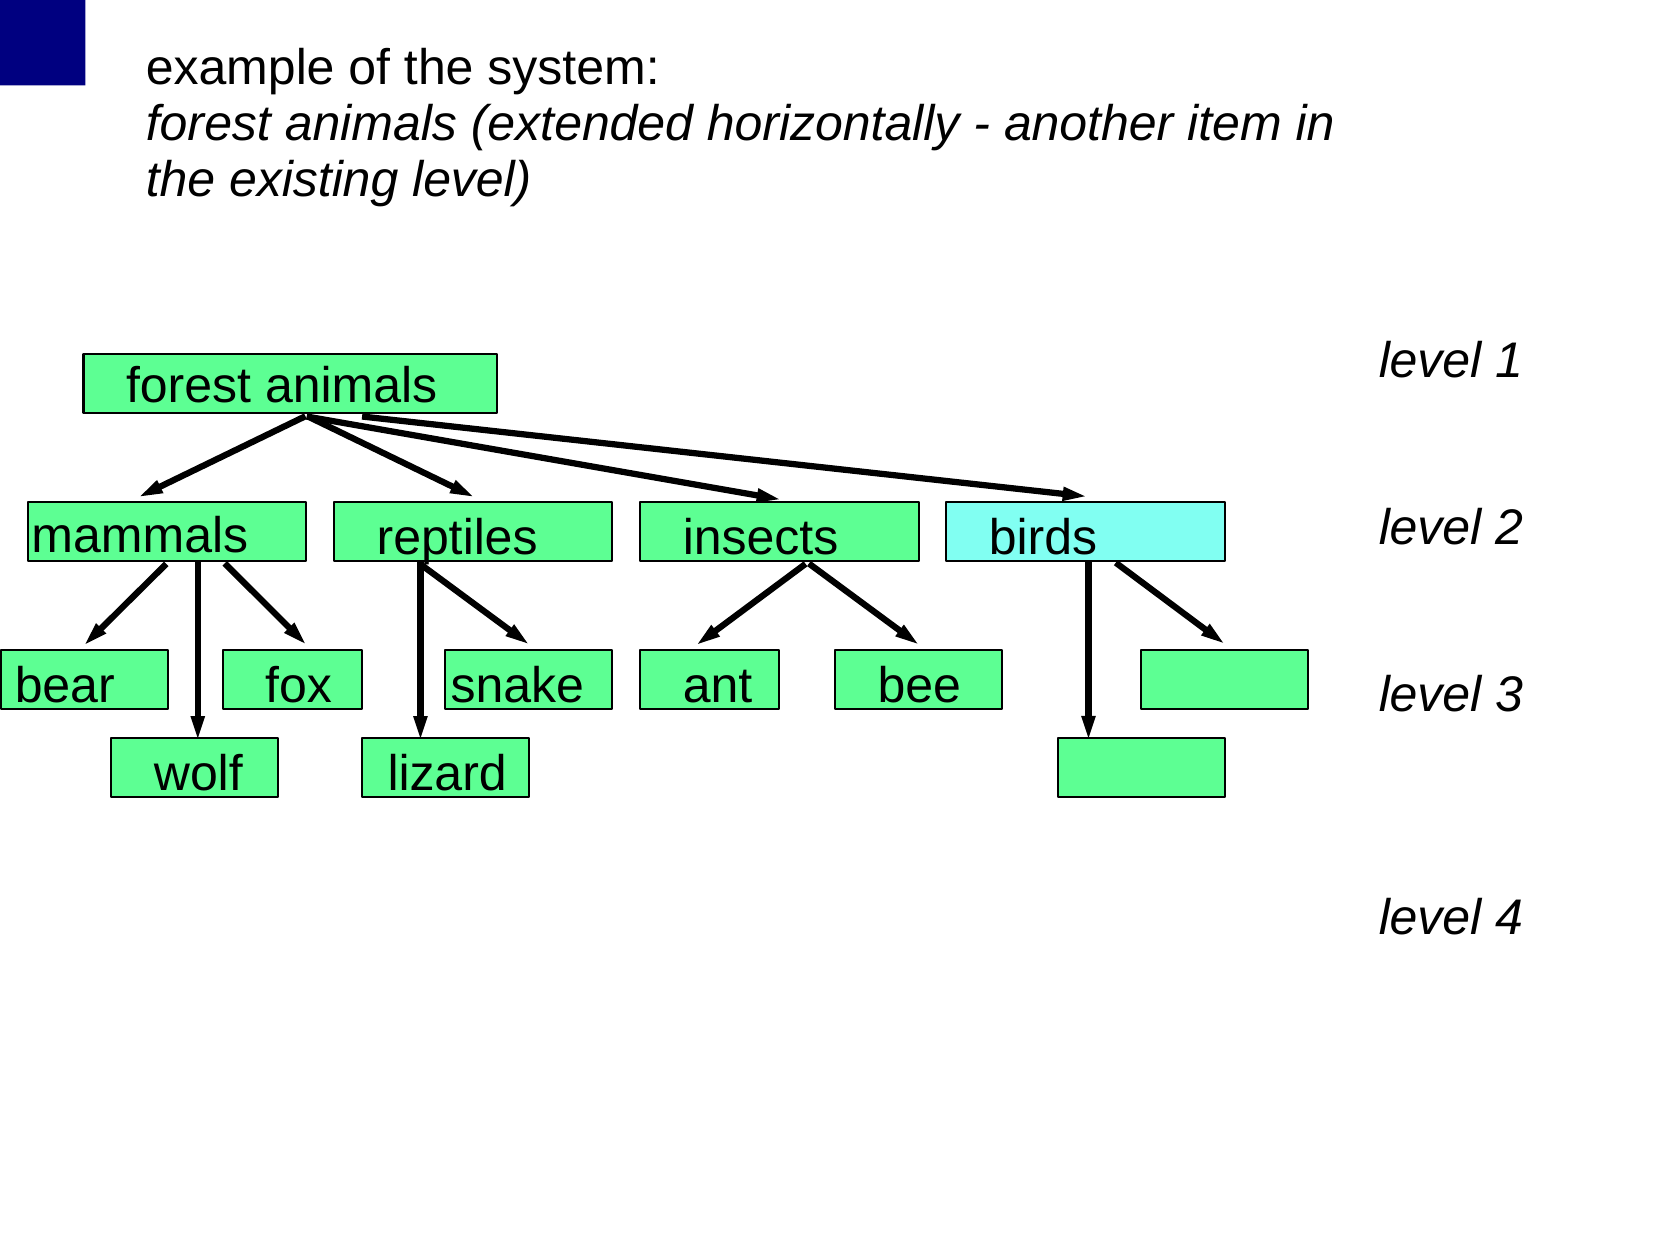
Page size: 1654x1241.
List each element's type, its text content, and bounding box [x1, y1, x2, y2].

text_box lizard [372, 738, 540, 812]
text_box fox [250, 649, 362, 723]
text_box forest animals [111, 349, 507, 423]
text_box [640, 649, 668, 709]
text_box [334, 501, 361, 562]
text_box [946, 501, 974, 561]
text_box bear [0, 649, 168, 723]
text_box reptiles [361, 501, 613, 576]
text_box birds [974, 501, 1225, 575]
text_box wolf [139, 738, 279, 812]
text_box [1141, 649, 1309, 709]
text_box snake [435, 649, 641, 723]
text_box [361, 738, 372, 798]
text_box [300, 501, 307, 562]
text_box mammals [16, 499, 300, 573]
text_box [1057, 738, 1225, 798]
text_box [83, 354, 111, 414]
text_box [222, 649, 250, 709]
text_box [0, 0, 86, 86]
text_box insects [668, 501, 919, 576]
text_box [835, 649, 862, 709]
text_box level 1 level 2 level 3 level 4 [1363, 324, 1614, 1024]
text_box bee [862, 649, 1003, 723]
text_box insects [796, 567, 819, 576]
text_box [111, 738, 139, 798]
text_box [640, 501, 668, 562]
text_box ant [668, 649, 780, 723]
text_box example of the system: forest animals (extended horizontally - another item in the existing level) [131, 31, 1356, 265]
